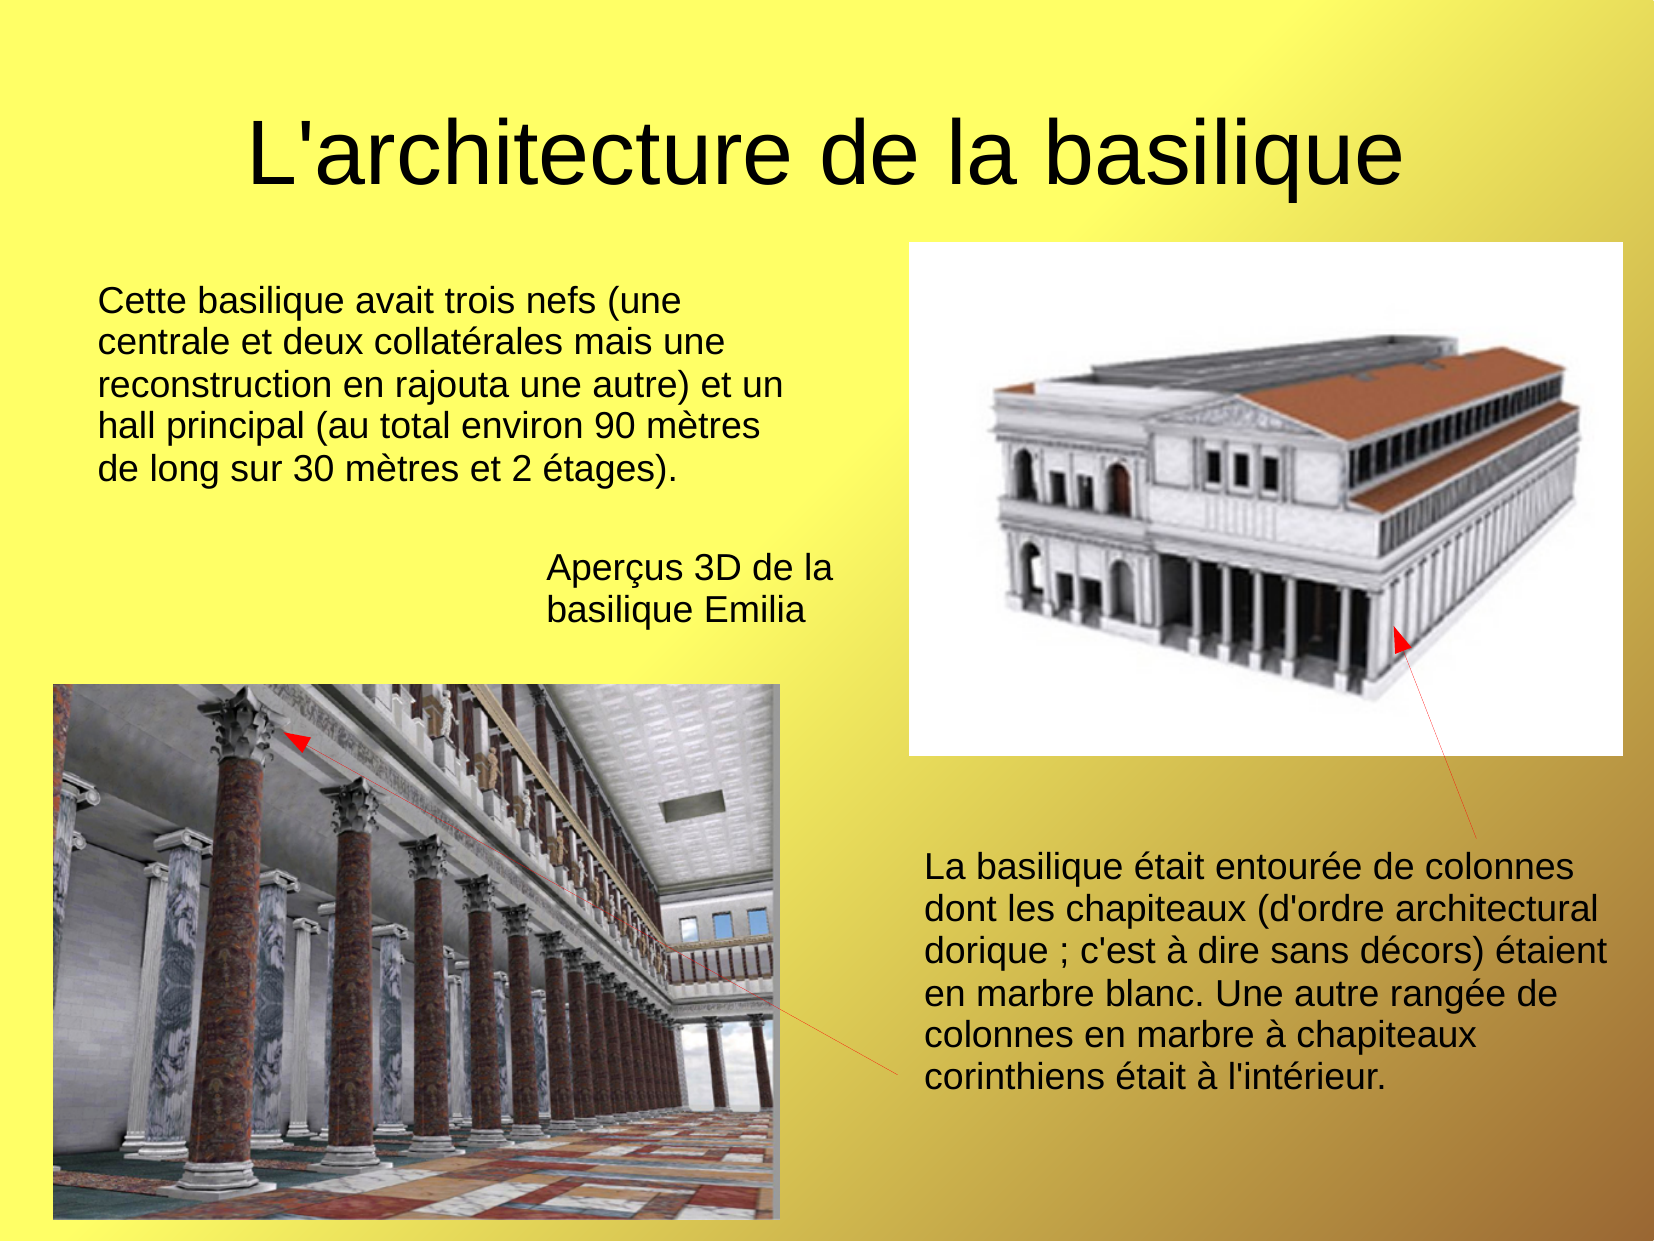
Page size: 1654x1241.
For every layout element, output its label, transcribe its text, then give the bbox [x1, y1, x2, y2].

text_box La basilique était entourée de colonnes dont les chapiteaux (d'ordre architectural dorique ; c'est à dire sans décors) étaient en marbre blanc. Une autre rangée de colonnes en marbre à chapiteaux corinthiens était à l'intérieur. [909, 838, 1654, 1158]
picture [909, 242, 1623, 756]
title L'architecture de la basilique [82, 49, 1571, 257]
text_box Cette basilique avait trois nefs (une centrale et deux collatérales mais une reconstruction en rajouta une autre) et un hall principal (au total environ 90 mètres de long sur 30 mètres et 2 étages). [82, 271, 827, 539]
text_box Aperçus 3D de la basilique Emilia [531, 538, 851, 638]
picture [53, 684, 780, 1220]
